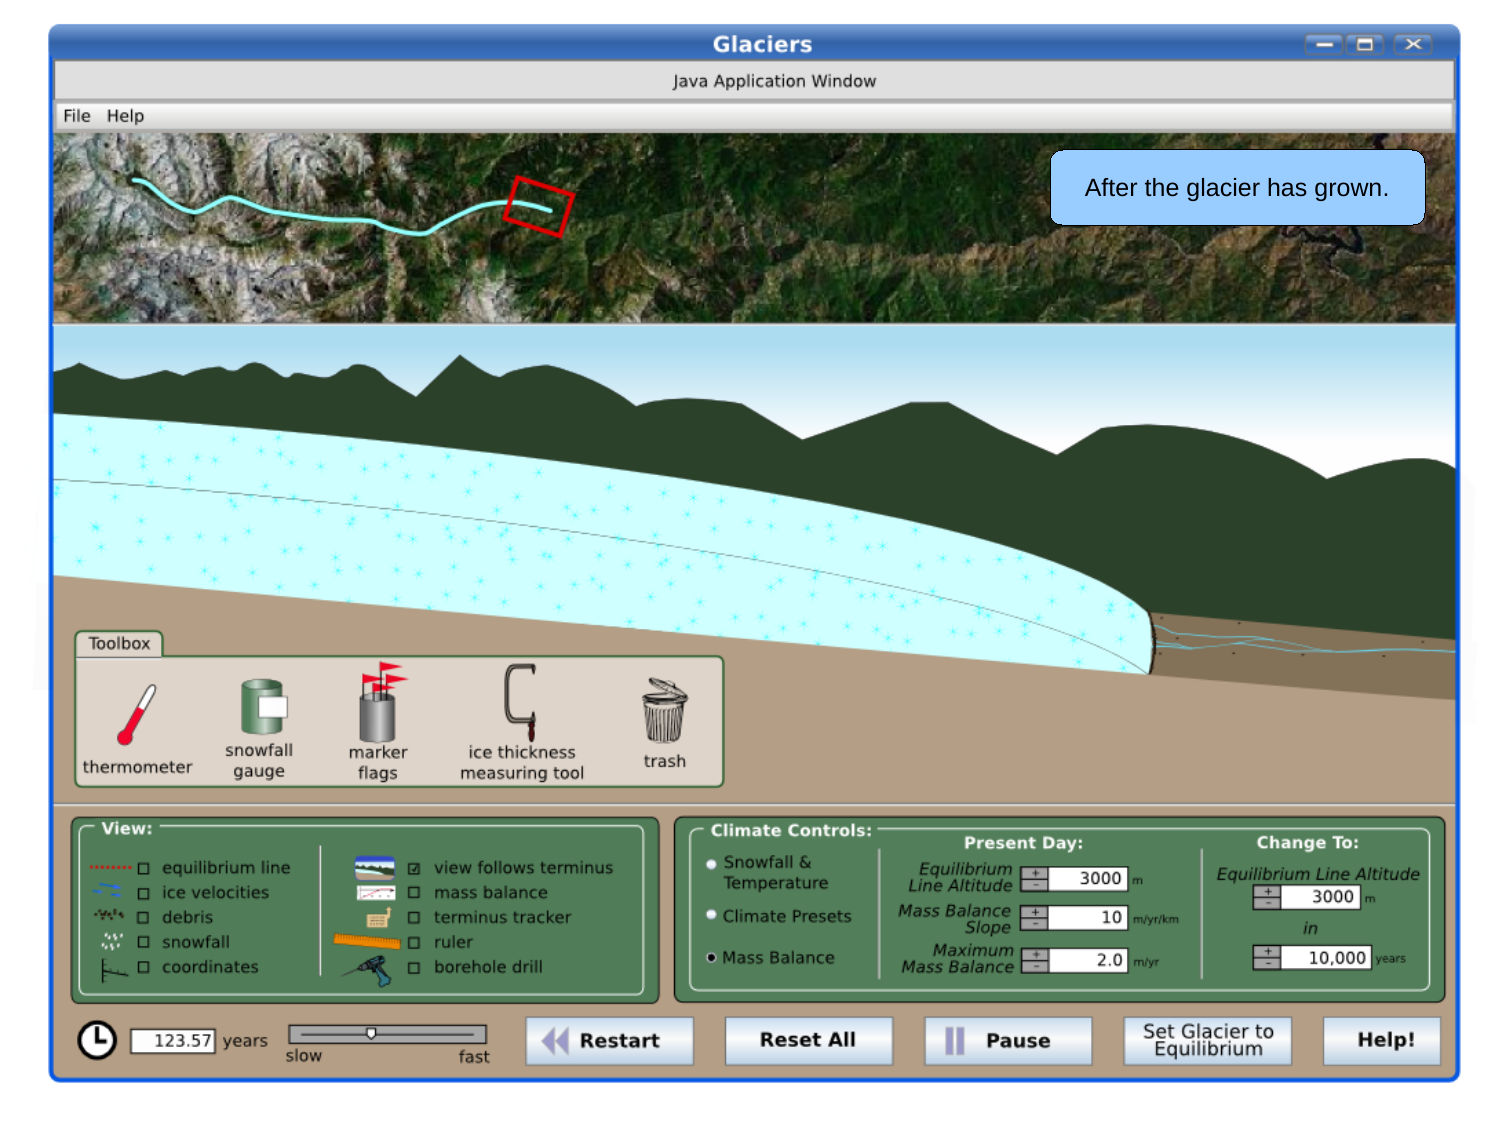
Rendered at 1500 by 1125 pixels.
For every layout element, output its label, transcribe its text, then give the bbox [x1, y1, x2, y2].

text_box After the glacier has grown. [1050, 149, 1426, 226]
picture [14, 0, 1500, 1120]
